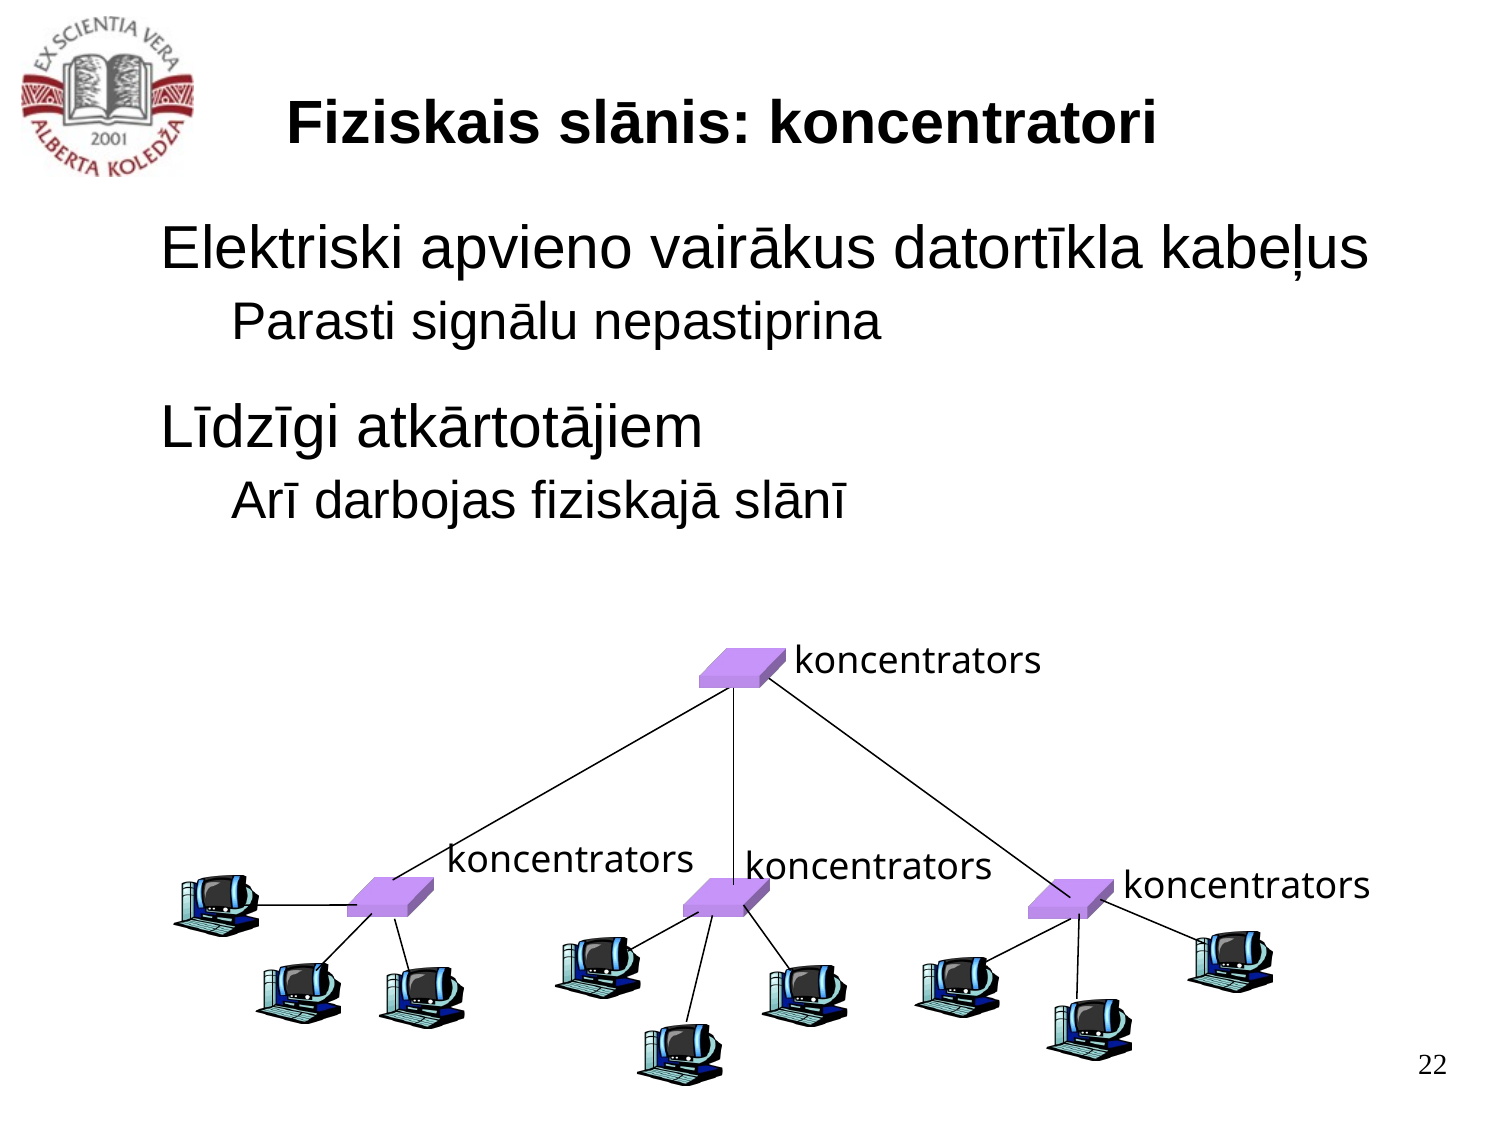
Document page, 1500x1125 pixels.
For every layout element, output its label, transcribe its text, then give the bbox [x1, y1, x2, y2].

picture [1046, 998, 1132, 1061]
picture [378, 966, 465, 1029]
text_box koncentrators [431, 827, 727, 888]
picture [255, 962, 341, 1024]
text_box [699, 676, 759, 688]
text_box [683, 905, 743, 917]
text_box [347, 905, 407, 917]
title Fiziskais slānis: koncentratori [50, 62, 1374, 175]
picture [914, 956, 1000, 1018]
text_box koncentrators [729, 834, 1008, 896]
picture [636, 1023, 723, 1086]
picture [1187, 931, 1273, 993]
list Elektriski apvieno vairākus datortīkla kabeļus Parasti signālu nepastiprina Līdzīgi atkārtotājiem Arī darbojas fiziskajā slānī [74, 200, 1463, 1101]
text_box [1028, 907, 1087, 919]
picture [761, 964, 848, 1027]
picture [21, 16, 194, 177]
picture [554, 936, 641, 999]
text_box koncentrators [778, 628, 1057, 690]
text_box koncentrators [1108, 852, 1387, 914]
chart [173, 875, 259, 937]
